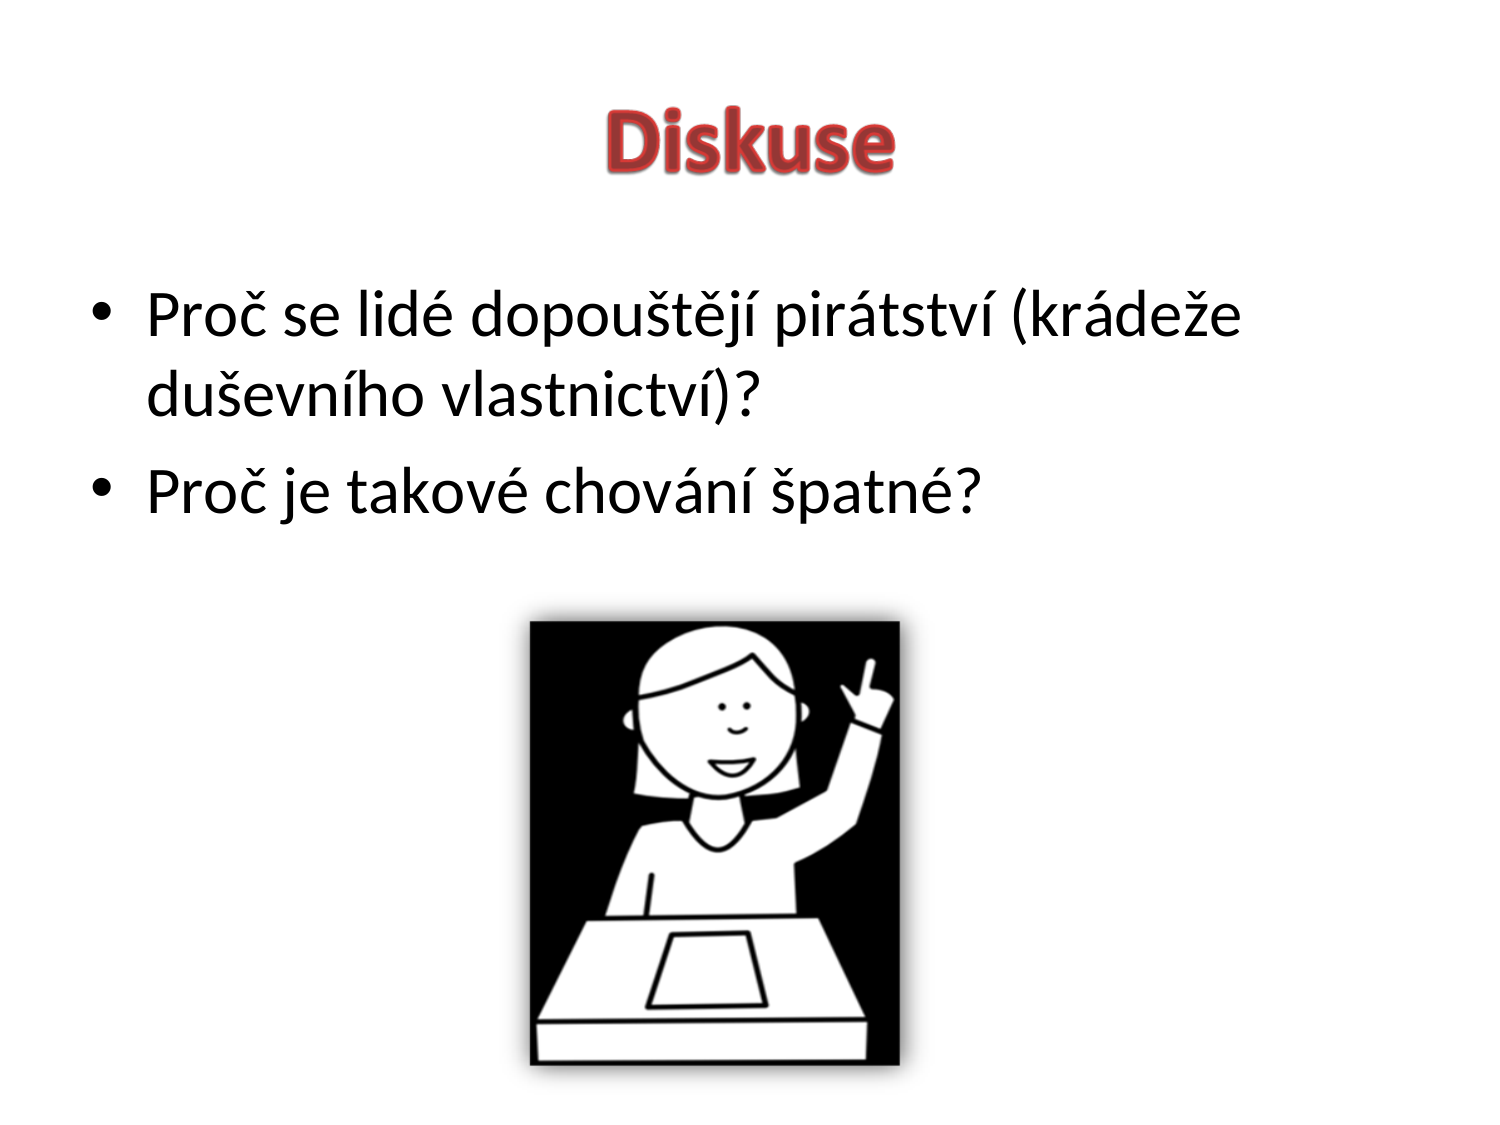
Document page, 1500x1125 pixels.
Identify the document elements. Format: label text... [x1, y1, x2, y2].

picture [75, 44, 1426, 234]
picture [490, 586, 940, 1101]
list Proč se lidé dopouštějí pirátství (krádeže duševního vlastnictví)? Proč je takové chování špatné? [75, 262, 1426, 1005]
